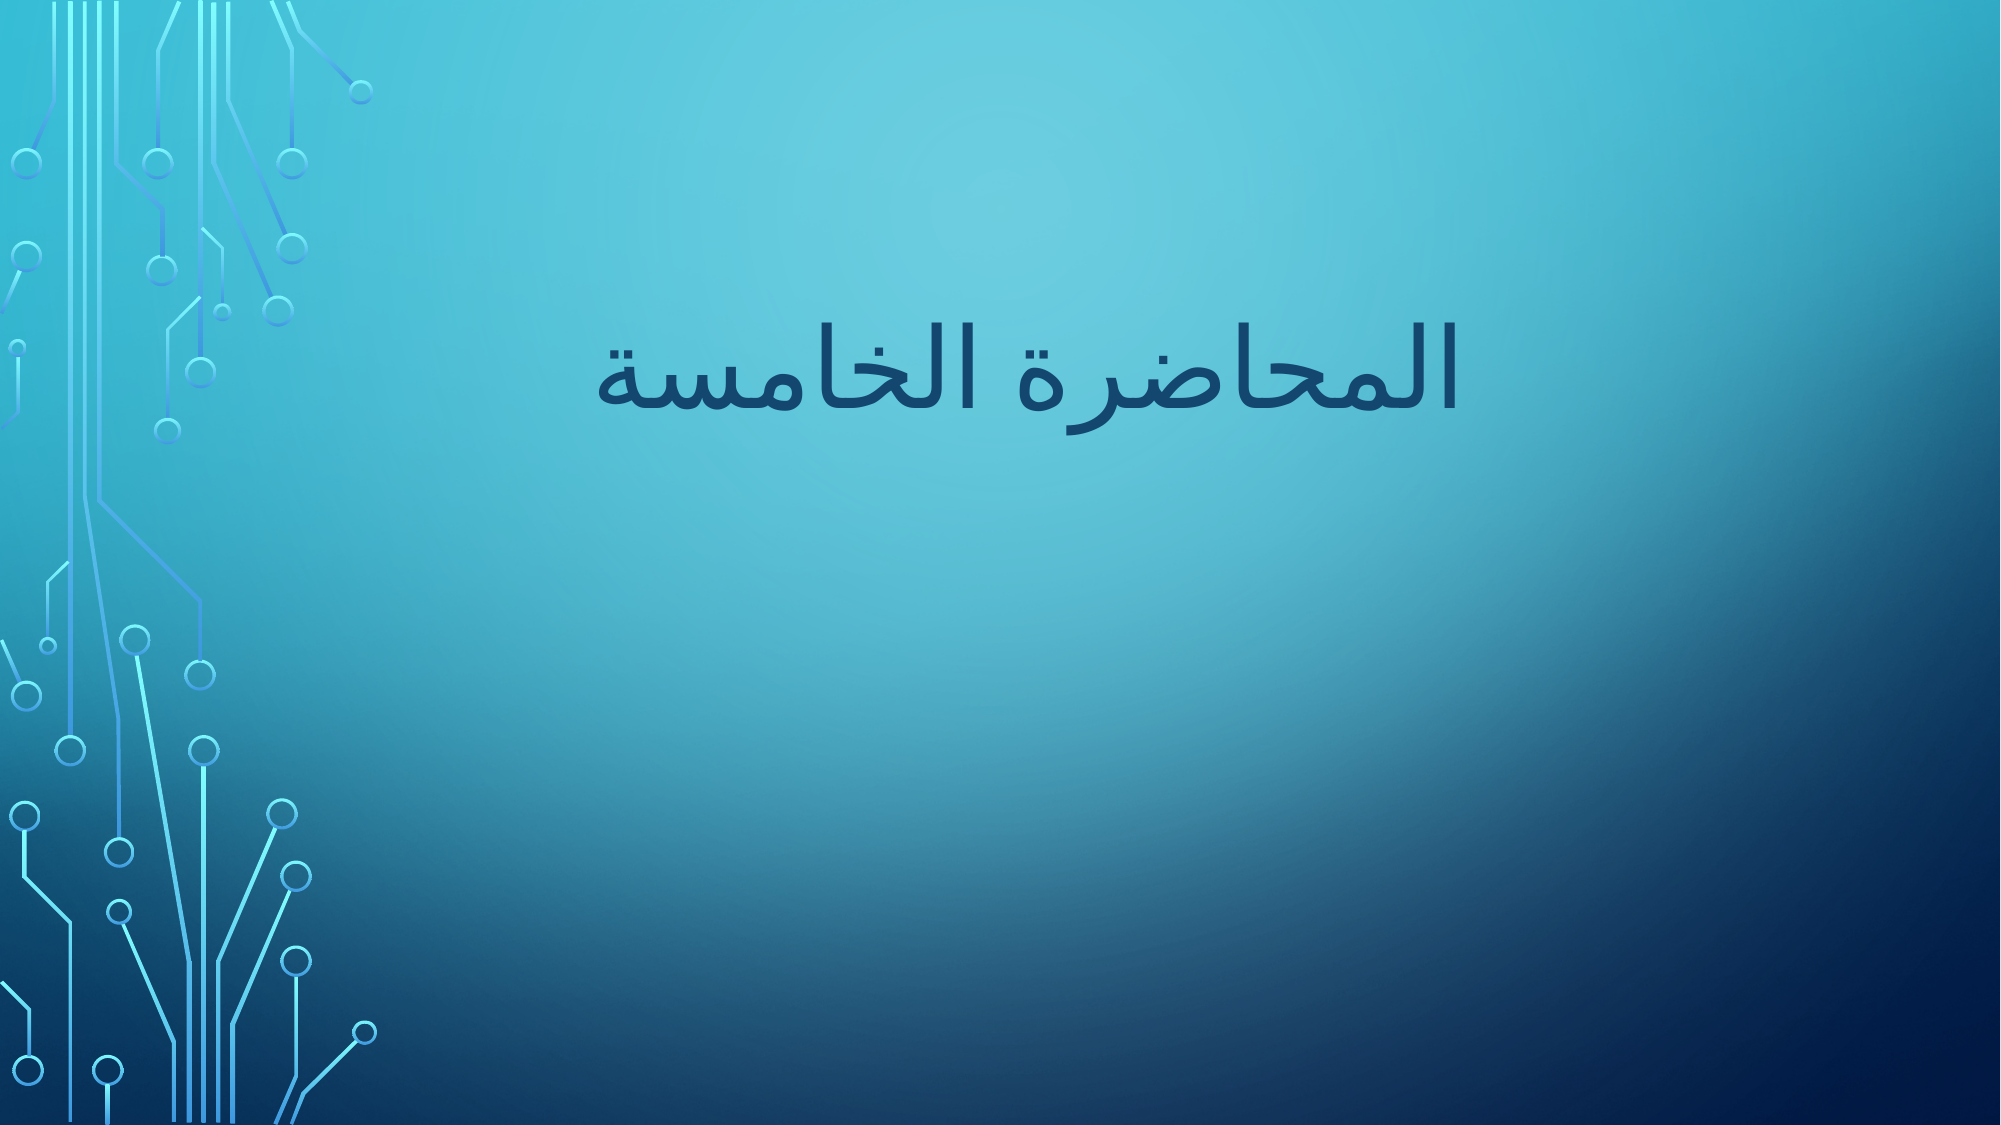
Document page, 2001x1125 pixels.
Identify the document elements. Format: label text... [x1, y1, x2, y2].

title المحاضرة الخامسة [307, 184, 1750, 576]
